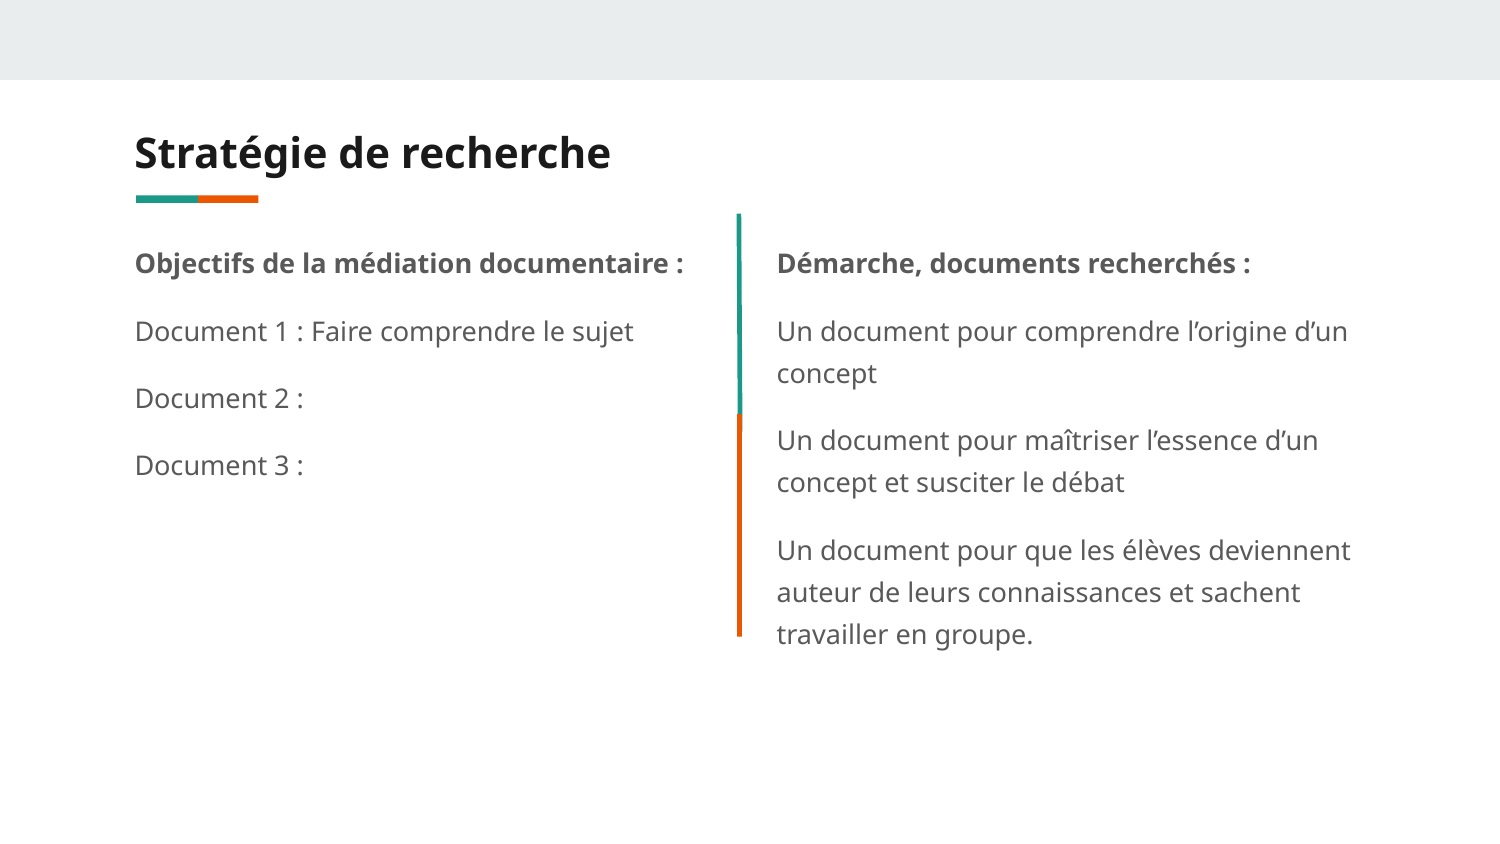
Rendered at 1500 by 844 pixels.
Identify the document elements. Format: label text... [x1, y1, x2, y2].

title Stratégie de recherche [119, 108, 1381, 197]
list Objectifs de la médiation documentaire : Document 1 : Faire comprendre le sujet Document 2 : Document 3 : [119, 224, 739, 712]
list Démarche, documents recherchés : Un document pour comprendre l’origine d’un concept Un document pour maîtriser l’essence d’un concept et susciter le débat Un document pour que les élèves deviennent auteur de leurs connaissances et sachent travailler en groupe. [761, 224, 1381, 712]
